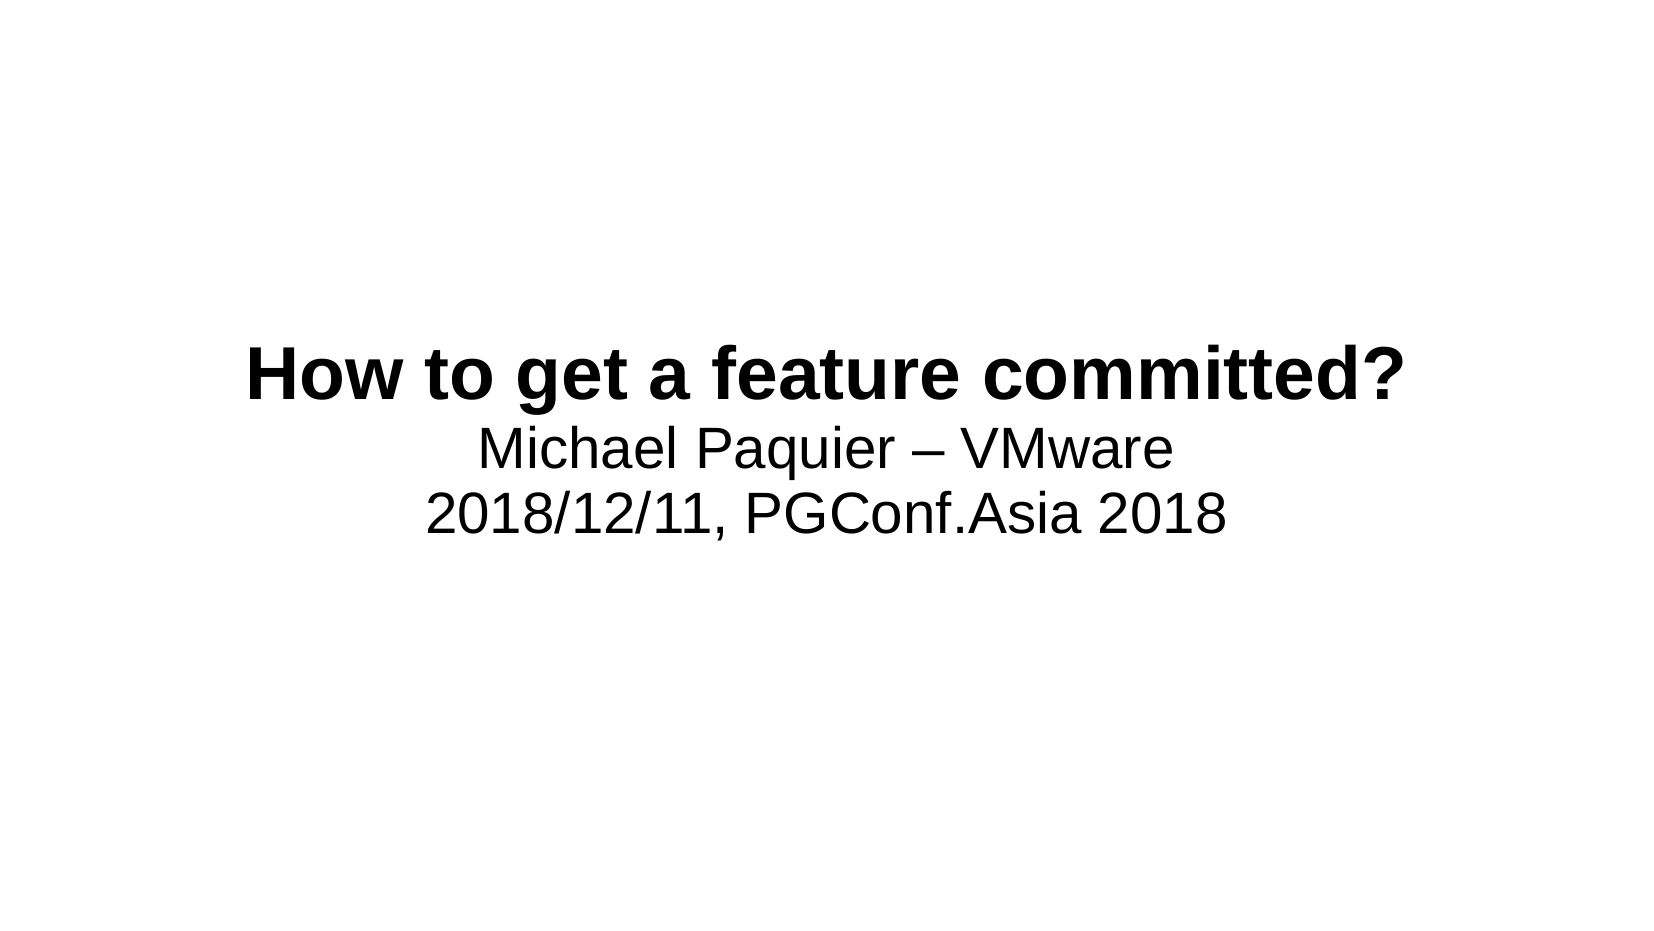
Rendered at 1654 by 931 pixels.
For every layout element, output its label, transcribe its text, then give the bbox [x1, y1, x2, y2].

subtitle How to get a feature committed? Michael Paquier – VMware 2018/12/11, PGConf.Asia 2018 [82, 120, 1571, 758]
